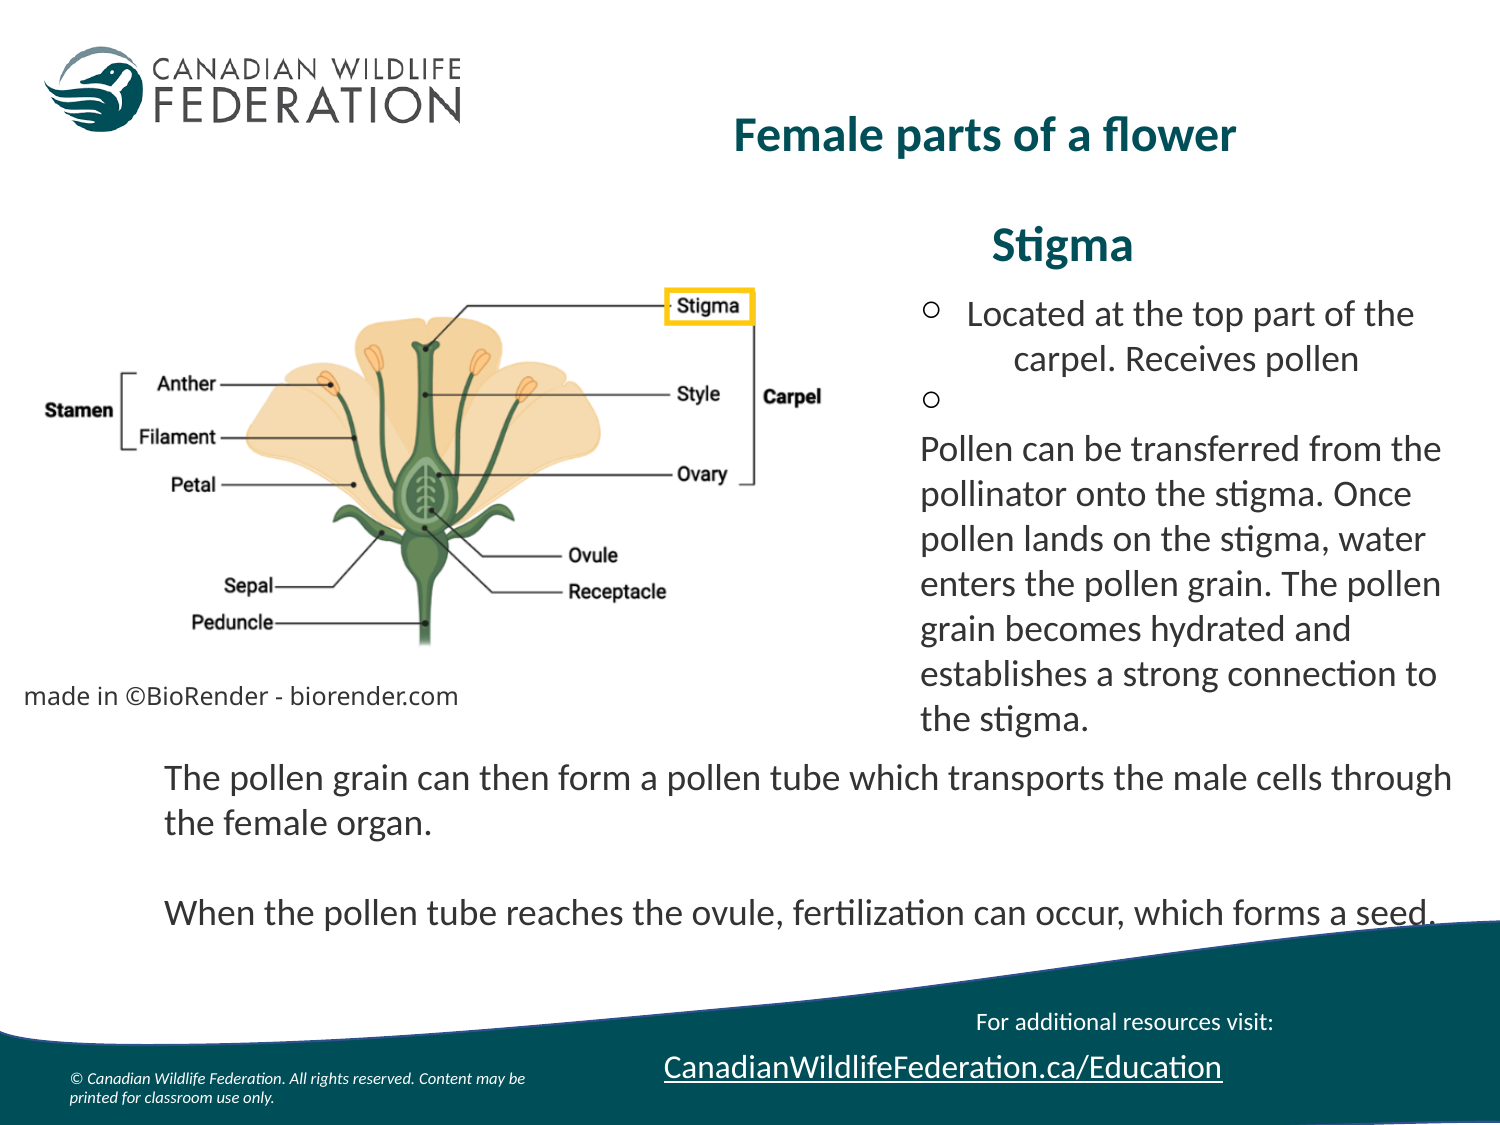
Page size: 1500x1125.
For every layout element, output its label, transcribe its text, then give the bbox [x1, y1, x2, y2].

text_box made in ©BioRender - biorender.com [8, 672, 830, 718]
text_box Located at the top part of the carpel. Receives pollen Pollen can be transferred from the pollinator onto the stigma. Once pollen lands on the stigma, water enters the pollen grain. The pollen grain becomes hydrated and establishes a strong connection to the stigma. [755, 281, 1498, 706]
picture [44, 46, 460, 132]
text_box Female parts of a flower [615, 93, 1356, 170]
text_box Stigma [693, 204, 1433, 280]
picture [17, 211, 838, 656]
text_box For additional resources visit: [961, 998, 1438, 1044]
text_box The pollen grain can then form a pollen tube which transports the male cells through the female organ. When the pollen tube reaches the ovule, fertilization can occur, which forms a seed. [0, 745, 1494, 988]
text_box © Canadian Wildlife Federation. All rights reserved. Content may be printed for classroom use only. [54, 1059, 562, 1116]
text_box CanadianWildlifeFederation.ca/Education [648, 1037, 1438, 1094]
text_box [0, 921, 1500, 1125]
